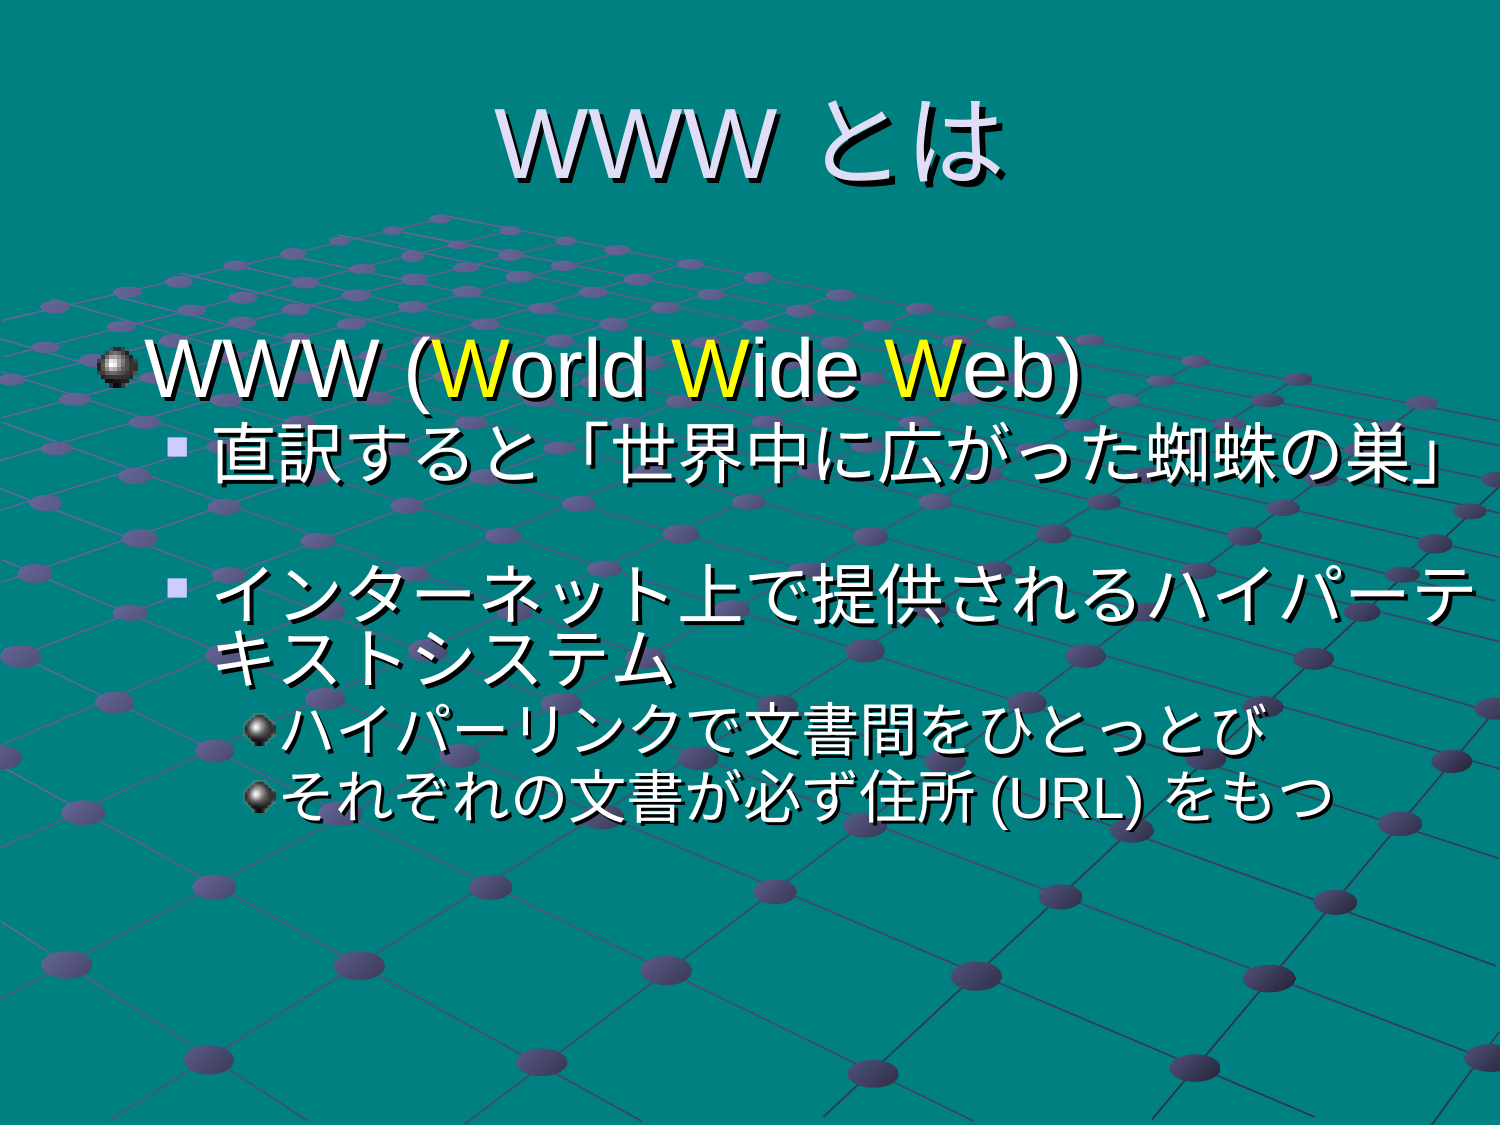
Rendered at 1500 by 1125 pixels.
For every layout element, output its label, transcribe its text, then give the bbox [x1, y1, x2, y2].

picture [239, 709, 276, 746]
text_box WWW とは [75, 45, 1426, 233]
picture [239, 776, 276, 813]
picture [89, 339, 138, 388]
text_box WWW (World Wide Web) 直訳すると「世界中に広がった蜘蛛の巣」 インターネット上で提供されるハイパーテキストシステム ハイパーリンクで文書間をひとっとび それぞれの文書が必ず住所 (URL) をもつ [75, 326, 1500, 957]
